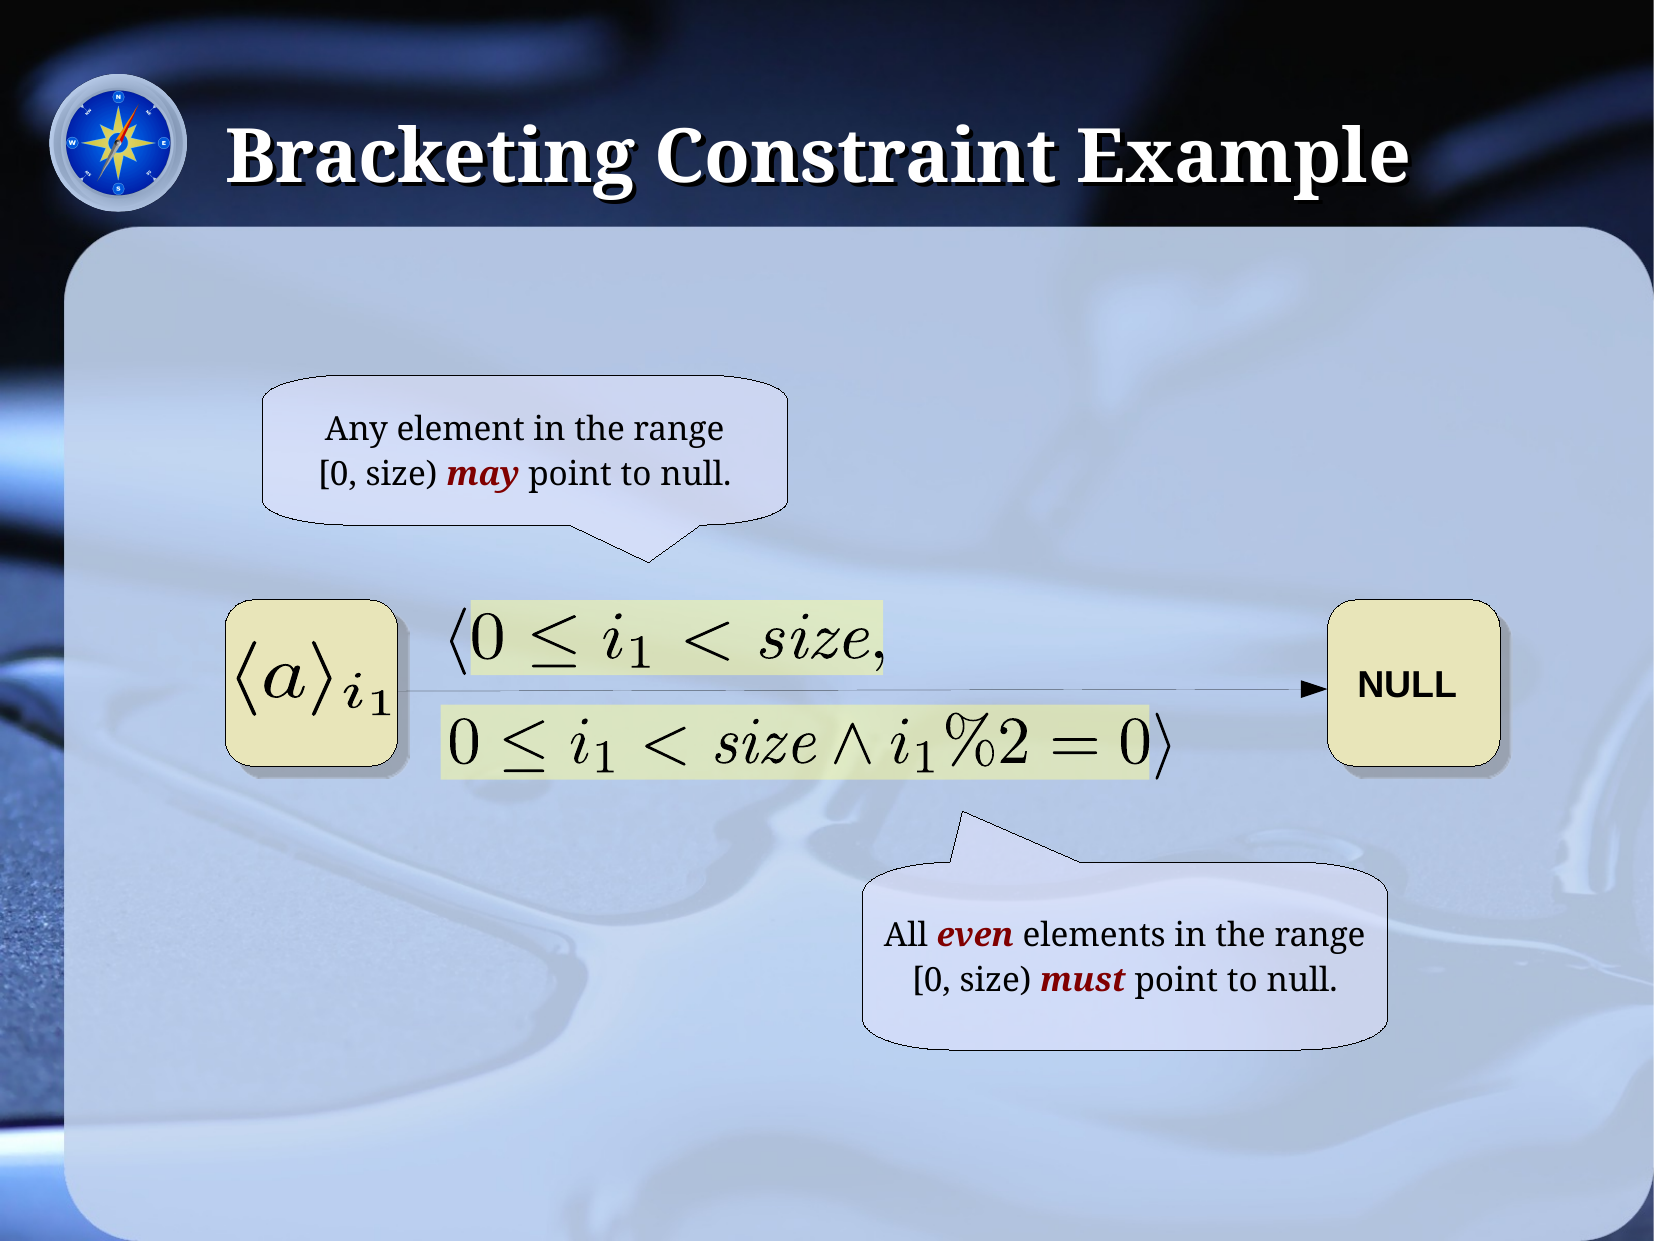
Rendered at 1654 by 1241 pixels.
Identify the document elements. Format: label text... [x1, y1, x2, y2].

text_box [225, 599, 398, 767]
text_box NULL [1342, 655, 1493, 713]
text_box [440, 704, 1150, 780]
text_box All even elements in the range [0, size) must point to null. [862, 811, 1388, 1051]
text_box [1327, 599, 1501, 767]
text_box [470, 600, 884, 607]
picture [0, 0, 1654, 1241]
text_box Any element in the range [0, size) may point to null. [262, 375, 788, 563]
title Bracketing Constraint Example [225, 49, 1571, 257]
